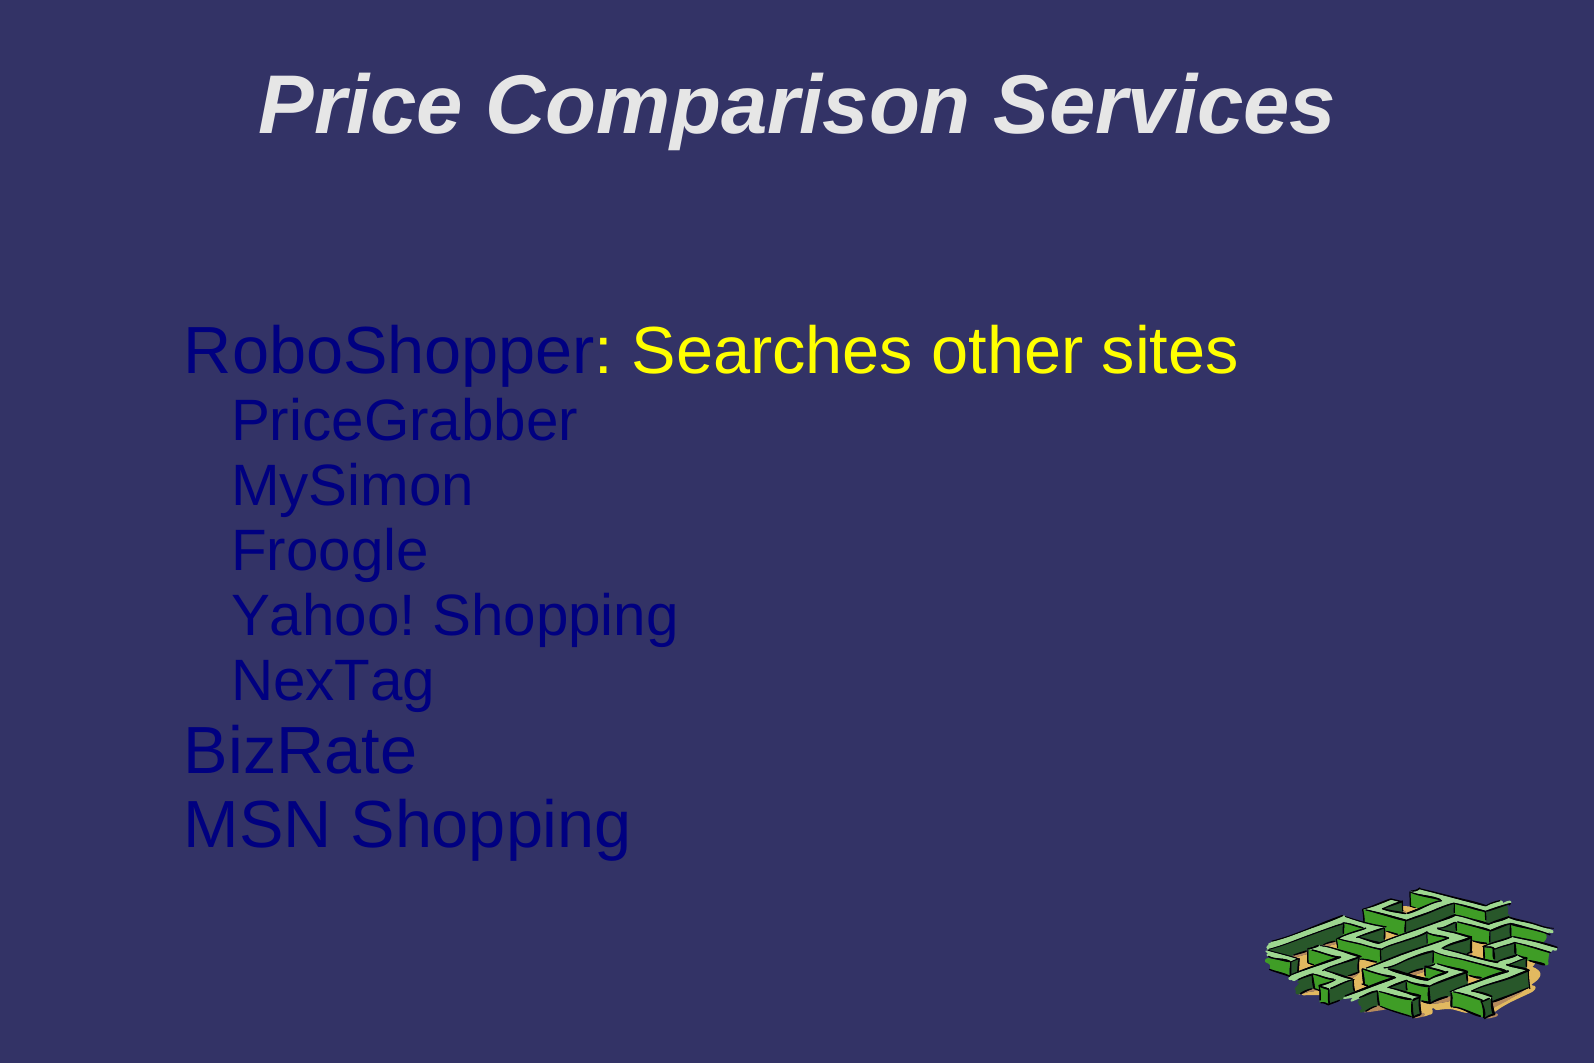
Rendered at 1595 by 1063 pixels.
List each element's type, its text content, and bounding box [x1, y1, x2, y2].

title Price Comparison Services [117, 16, 1479, 194]
list RoboShopper: Searches other sites PriceGrabber MySimon Froogle Yahoo! Shopping NexTag BizRate MSN Shopping [172, 312, 1514, 983]
